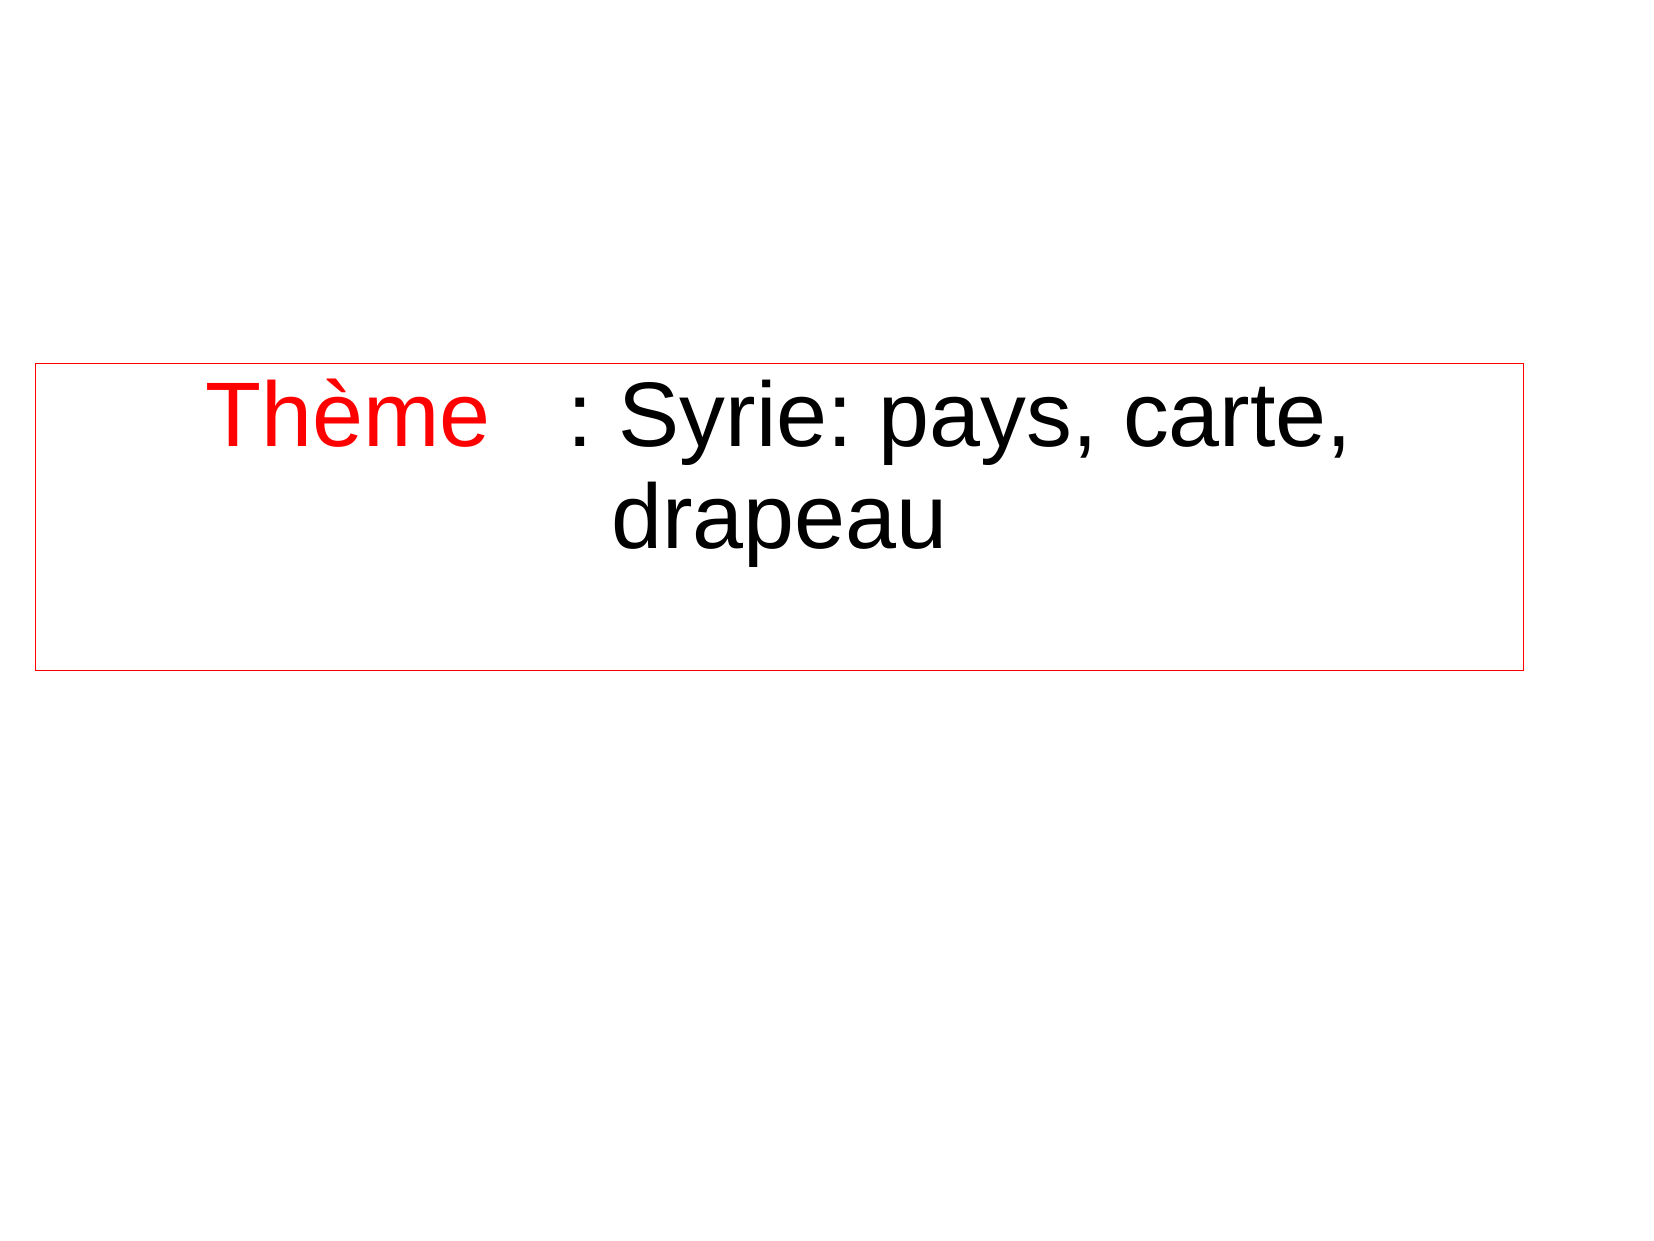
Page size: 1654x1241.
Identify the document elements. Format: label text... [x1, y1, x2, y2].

title Thème : Syrie: pays, carte, drapeau [35, 363, 1524, 671]
